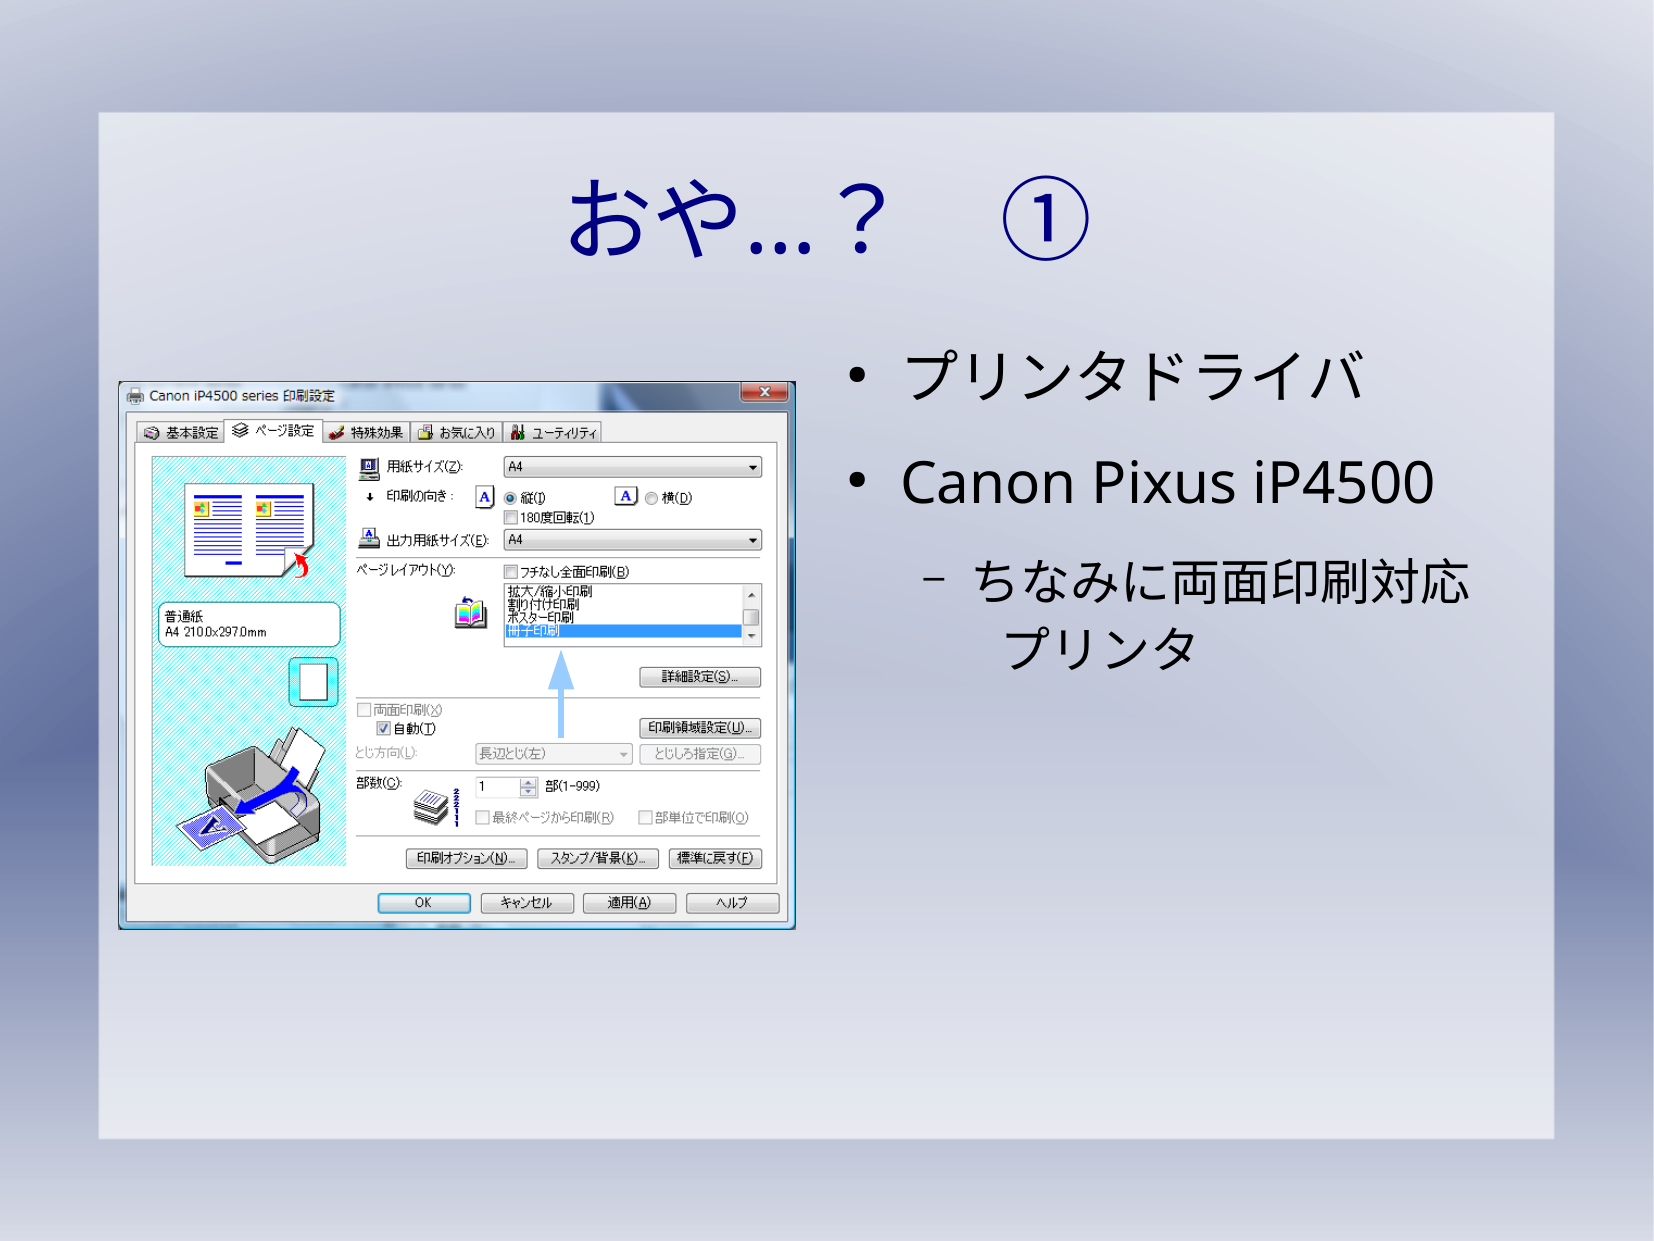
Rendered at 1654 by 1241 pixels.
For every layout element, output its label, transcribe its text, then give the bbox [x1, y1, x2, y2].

title おや…？ ① [118, 114, 1536, 322]
list プリンタドライバ Canon Pixus iP4500 ちなみに両面印刷対応プリンタ [829, 336, 1507, 975]
picture [0, 0, 1654, 1241]
